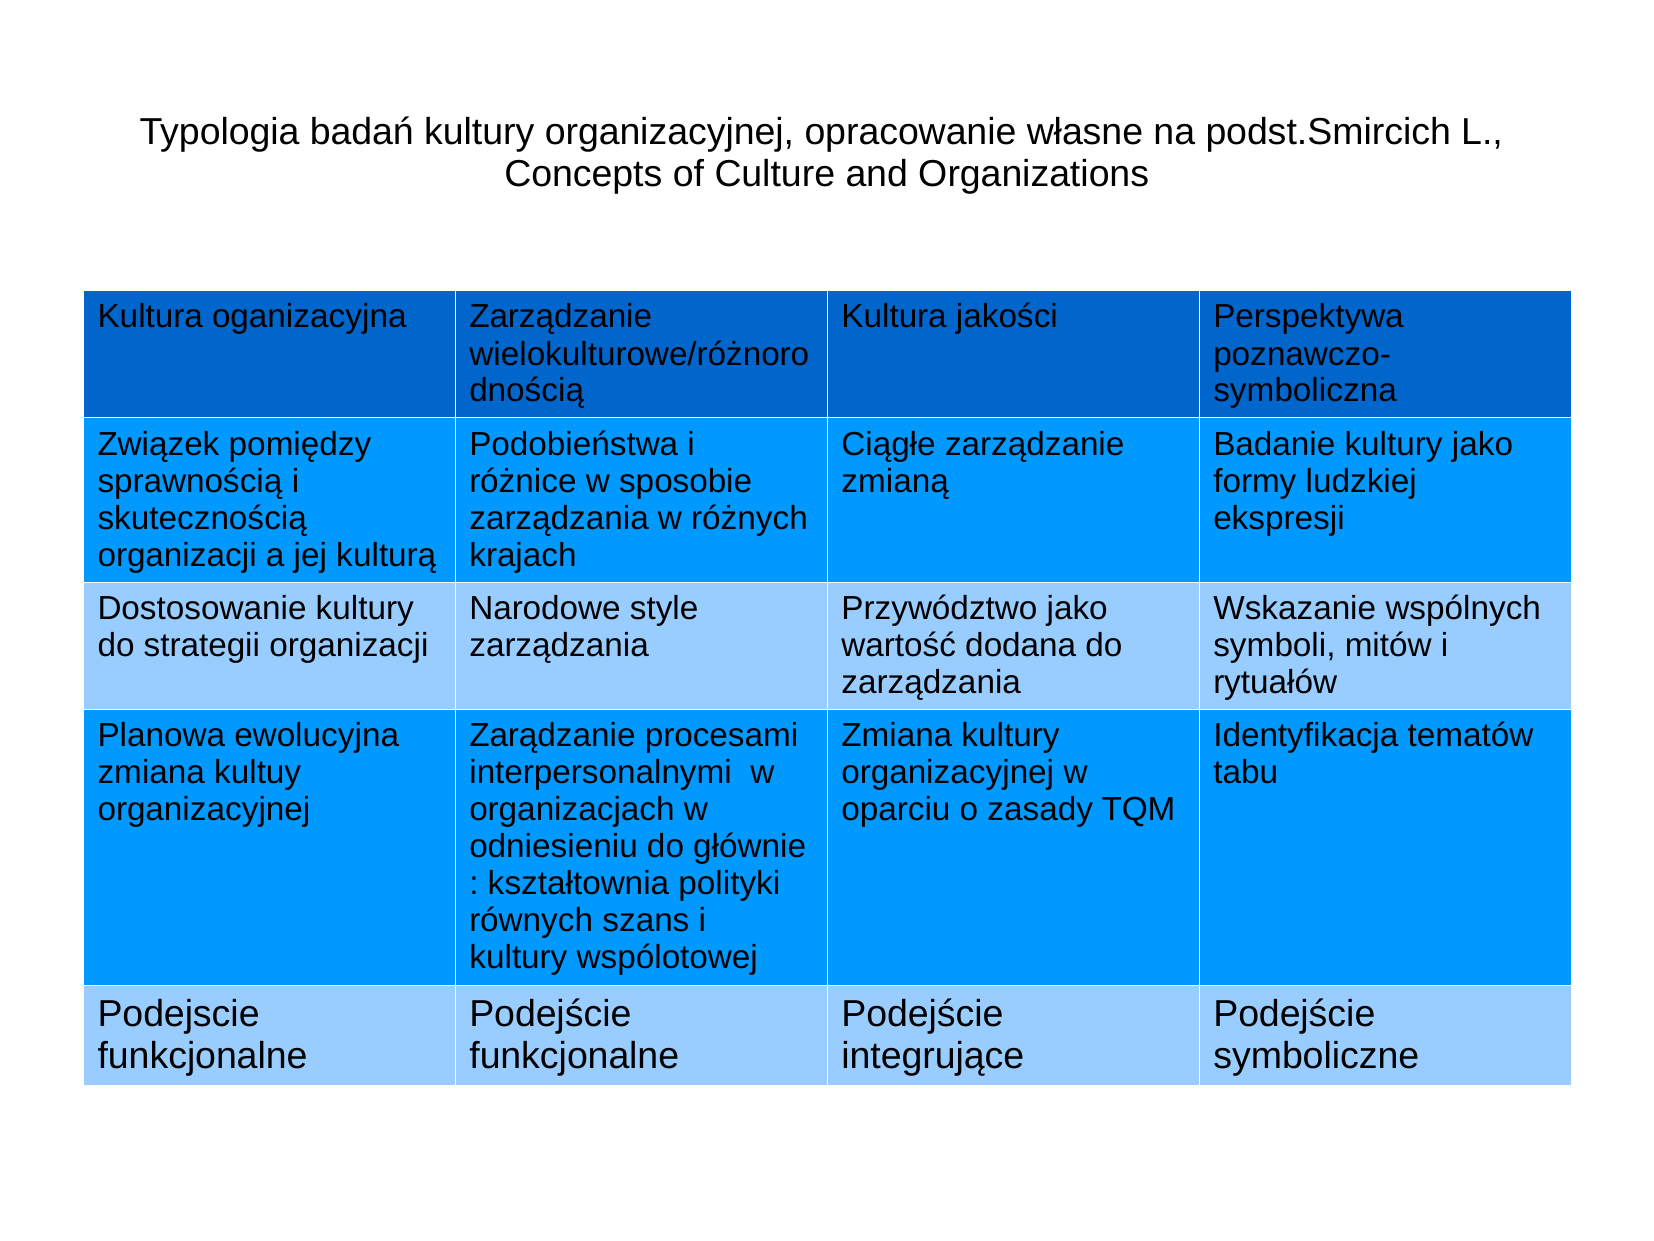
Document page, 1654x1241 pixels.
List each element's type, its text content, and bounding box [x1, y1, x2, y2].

table_cell Związek pomiędzy sprawnością i skutecznością organizacji a jej kulturą [84, 418, 455, 582]
table_cell Przywództwo jako wartość dodana do zarządzania [828, 583, 1199, 709]
table_cell Wskazanie wspólnych symboli, mitów i rytuałów [1200, 583, 1571, 709]
table_cell Podejście symboliczne [1200, 986, 1571, 1085]
table_cell Podejscie funkcjonalne [84, 986, 455, 1085]
table_cell Badanie kultury jako formy ludzkiej ekspresji [1200, 418, 1571, 582]
title Typologia badań kultury organizacyjnej, opracowanie własne na podst.Smircich L., Concepts of Culture and Organizations [82, 49, 1571, 257]
table_cell Podobieństwa i różnice w sposobie zarządzania w różnych krajach [456, 418, 827, 582]
table_header Kultura jakości [828, 291, 1199, 417]
table_cell Zmiana kultury organizacyjnej w oparciu o zasady TQM [828, 710, 1199, 985]
table_cell Planowa ewolucyjna zmiana kultuy organizacyjnej [84, 710, 455, 985]
table_cell Narodowe style zarządzania [456, 583, 827, 709]
table_cell Dostosowanie kultury do strategii organizacji [84, 583, 455, 709]
table_cell Ciągłe zarządzanie zmianą [828, 418, 1199, 582]
table_cell Podejście integrujące [828, 986, 1199, 1085]
table_header Zarządzanie wielokulturowe/różnorodnością [456, 291, 827, 417]
table_cell Podejście funkcjonalne [456, 986, 827, 1085]
table_header Perspektywa poznawczo-symboliczna [1200, 291, 1571, 417]
table_header Kultura oganizacyjna [84, 291, 455, 417]
table_cell Identyfikacja tematów tabu [1200, 710, 1571, 985]
table_cell Zarądzanie procesami interpersonalnymi w organizacjach w odniesieniu do głównie : kształtownia polityki równych szans i kultury wspólotowej [456, 710, 827, 985]
